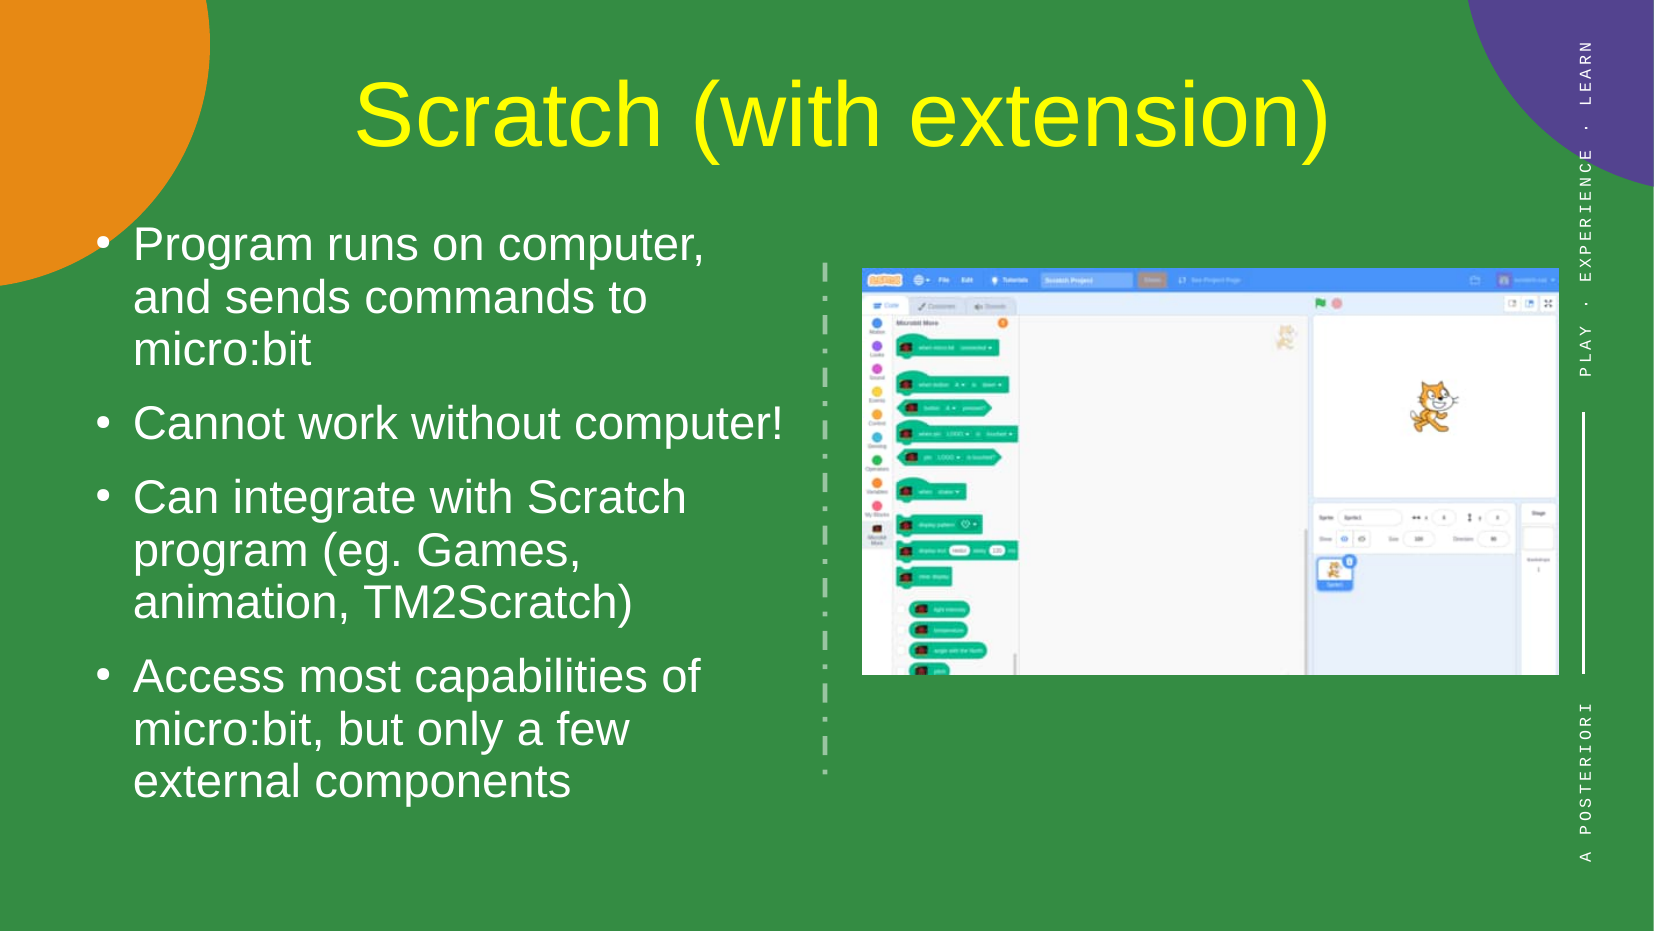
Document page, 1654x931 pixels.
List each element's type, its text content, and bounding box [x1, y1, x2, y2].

picture [862, 268, 1559, 676]
title Scratch (with extension) [187, 37, 1501, 193]
list Program runs on computer, and sends commands to micro:bit Cannot work without computer! Can integrate with Scratch program (eg. Games, animation, TM2Scratch) Access most capabilities of micro:bit, but only a few external components [82, 217, 788, 863]
